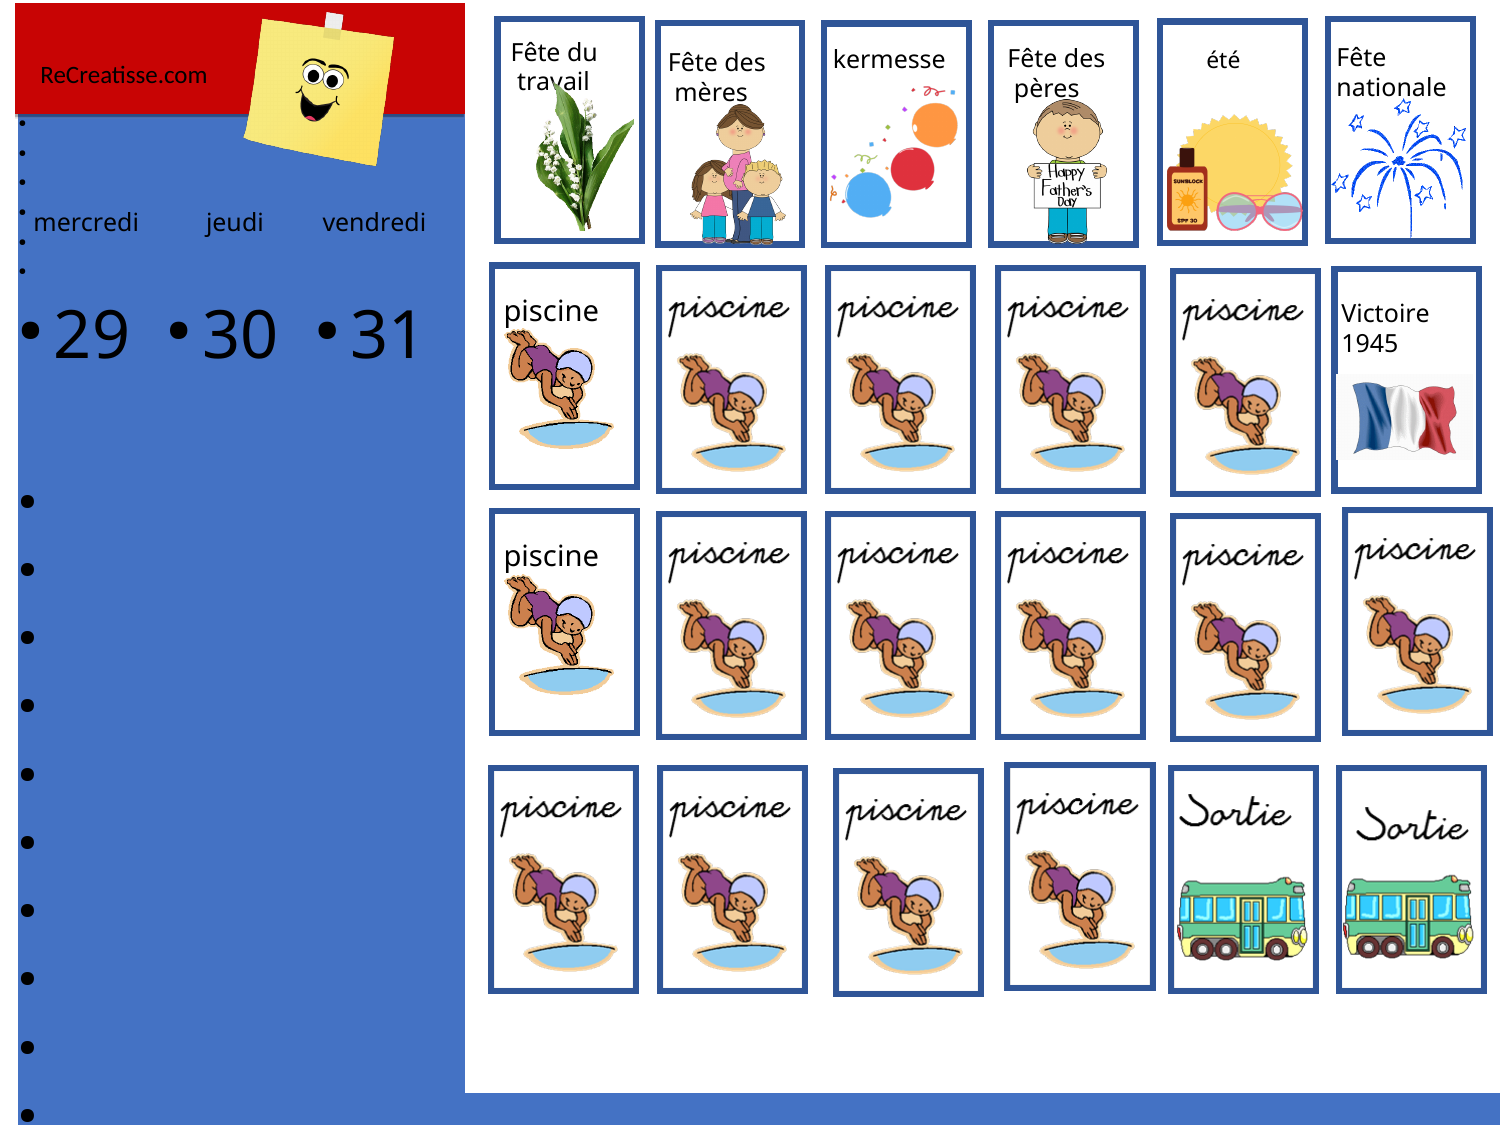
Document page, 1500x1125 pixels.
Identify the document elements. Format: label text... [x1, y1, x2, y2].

picture [1336, 765, 1487, 994]
picture [1159, 765, 1319, 994]
picture [504, 329, 614, 449]
table_cell [612, 1092, 761, 1125]
text_box Fête des mères [653, 39, 781, 114]
table_cell [167, 469, 315, 1125]
table_cell [909, 1092, 1058, 1125]
text_box ReCreatisse.com [25, 51, 223, 96]
picture [1336, 374, 1473, 460]
table_header [167, 114, 315, 287]
text_box Fête du travail [496, 28, 613, 103]
text_box piscine [488, 530, 614, 580]
table_cell [315, 469, 464, 1125]
text_box jeudi [191, 199, 279, 244]
text_box kermesse [818, 36, 961, 81]
picture [504, 574, 614, 695]
table_header [315, 114, 464, 287]
picture [527, 81, 634, 232]
table_cell 29 [18, 287, 167, 469]
picture [1338, 507, 1493, 737]
table_cell 31 [315, 287, 464, 469]
picture [821, 511, 976, 740]
table_cell [1206, 1092, 1355, 1125]
picture [690, 104, 786, 245]
table_cell [1058, 1092, 1206, 1125]
picture [1166, 514, 1321, 743]
picture [653, 765, 808, 994]
picture [1000, 762, 1156, 991]
picture [484, 765, 639, 994]
table_cell 30 [167, 287, 315, 469]
picture [1166, 268, 1321, 497]
picture [991, 265, 1146, 494]
picture [991, 511, 1146, 740]
picture [652, 265, 807, 494]
text_box piscine [488, 285, 614, 335]
picture [1027, 99, 1107, 244]
text_box Fête des pères [993, 35, 1121, 110]
picture [652, 511, 807, 740]
text_box été [1191, 39, 1256, 81]
text_box Fête nationale [1321, 34, 1462, 109]
picture [821, 265, 976, 494]
table_cell [464, 469, 612, 1125]
text_box [15, 0, 1500, 1092]
picture [817, 68, 990, 245]
table_cell [1355, 1092, 1500, 1125]
picture [1331, 98, 1466, 238]
text_box vendredi [308, 199, 442, 244]
text_box Victoire 1945 [1327, 290, 1445, 365]
picture [1167, 114, 1303, 232]
table_cell [761, 1092, 909, 1125]
picture [829, 768, 984, 997]
table_header [18, 114, 167, 287]
text_box mercredi [18, 199, 155, 244]
table_cell [18, 469, 167, 1125]
picture [243, 12, 394, 166]
